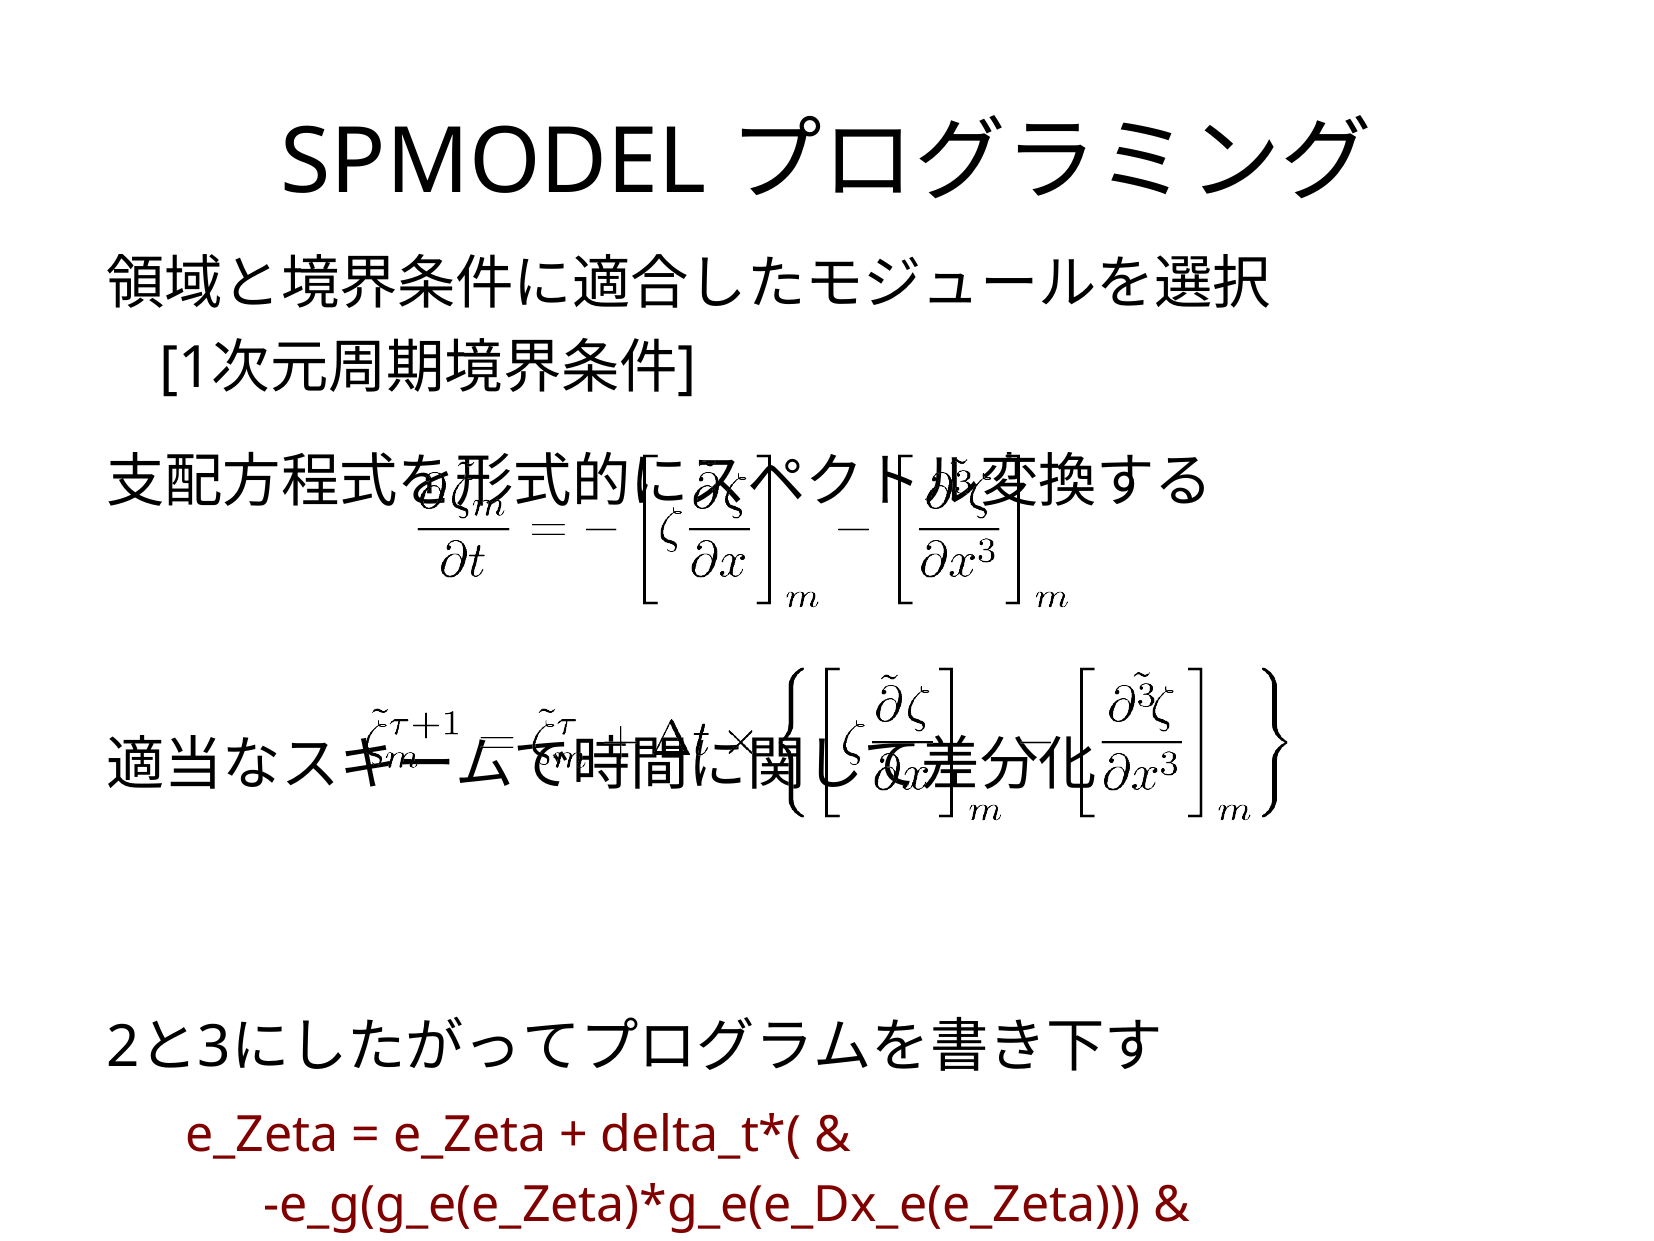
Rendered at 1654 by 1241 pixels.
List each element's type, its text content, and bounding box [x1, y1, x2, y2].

picture [354, 661, 1300, 827]
title SPMODEL プログラミング [82, 56, 1571, 250]
list 領域と境界条件に適合したモジュールを選択 [1次元周期境界条件] 支配方程式を形式的にスペクトル変換する 適当なスキームで時間に関して差分化 2と3にしたがってプログラムを書き下す e_Zeta = e_Zeta + delta_t*( & -e_g(g_e(e_Zeta)*g_e(e_Dx_e(e_Zeta))) & -e_Dx_e(e_Dx_e(e_Dx_e(e_Zeta))) ) 方程式の形そのままにプログラムできる！ [88, 236, 1577, 1182]
picture [413, 448, 1079, 614]
